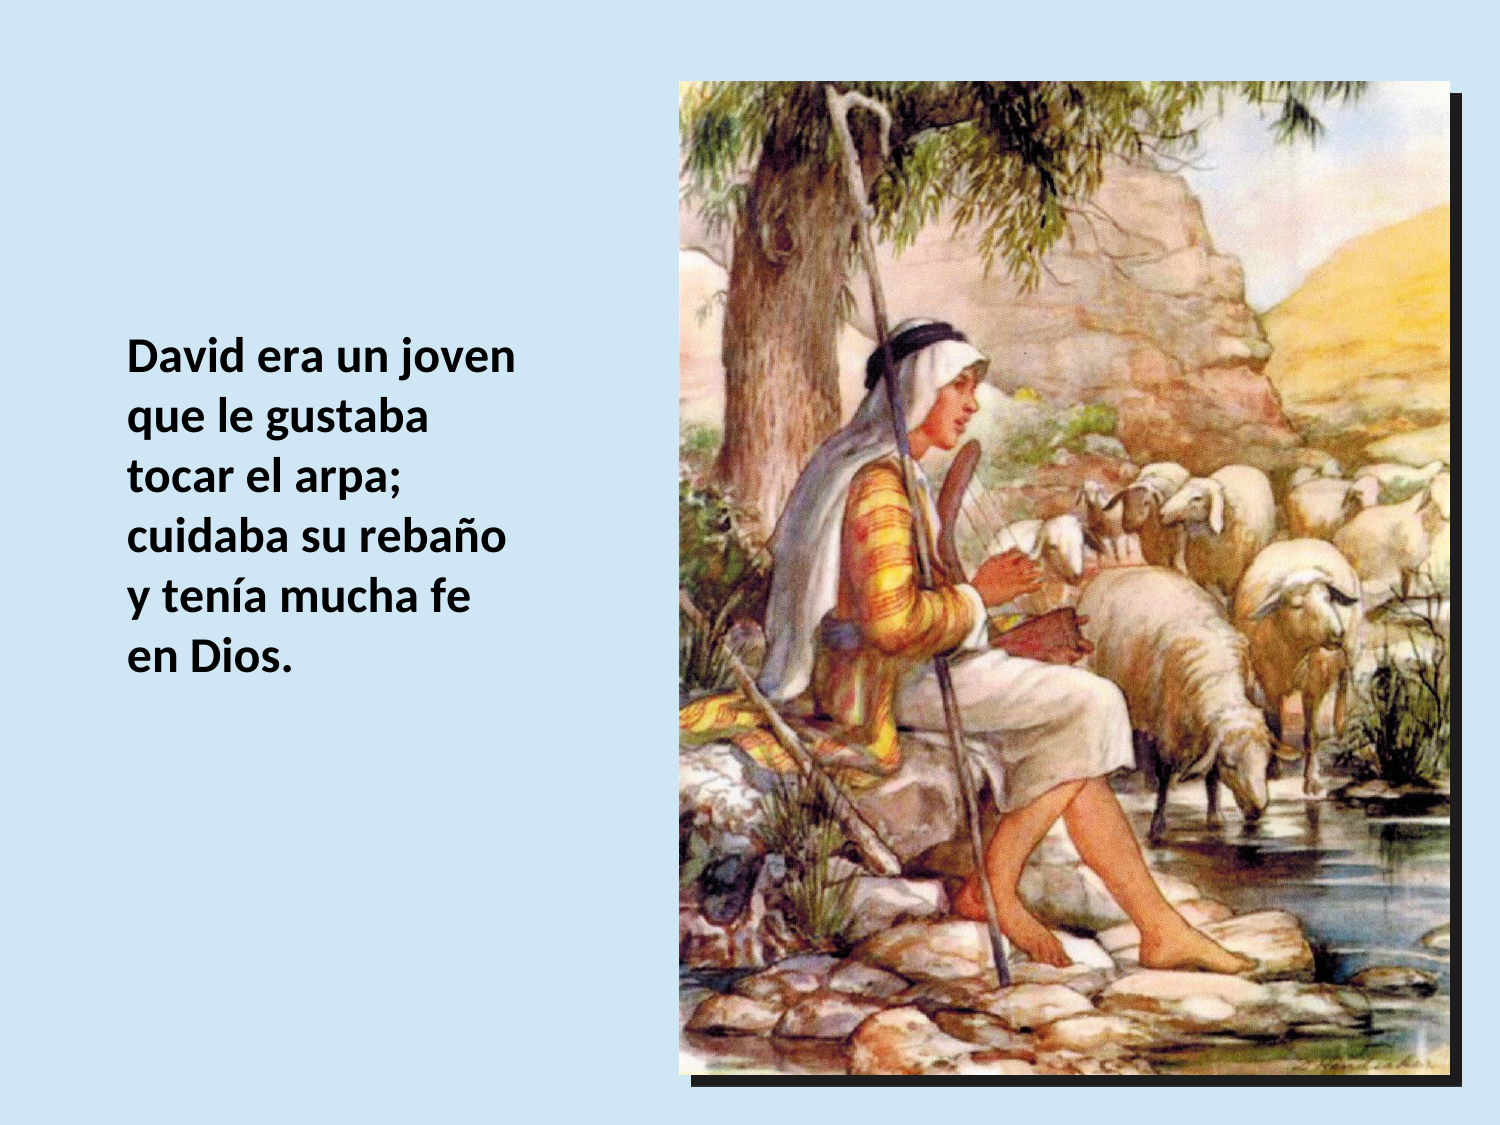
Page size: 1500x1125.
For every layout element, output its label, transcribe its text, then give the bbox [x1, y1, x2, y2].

text_box David era un joven que le gustaba tocar el arpa; cuidaba su rebaño y tenía mucha fe en Dios. [112, 314, 535, 750]
picture [679, 81, 1450, 1075]
